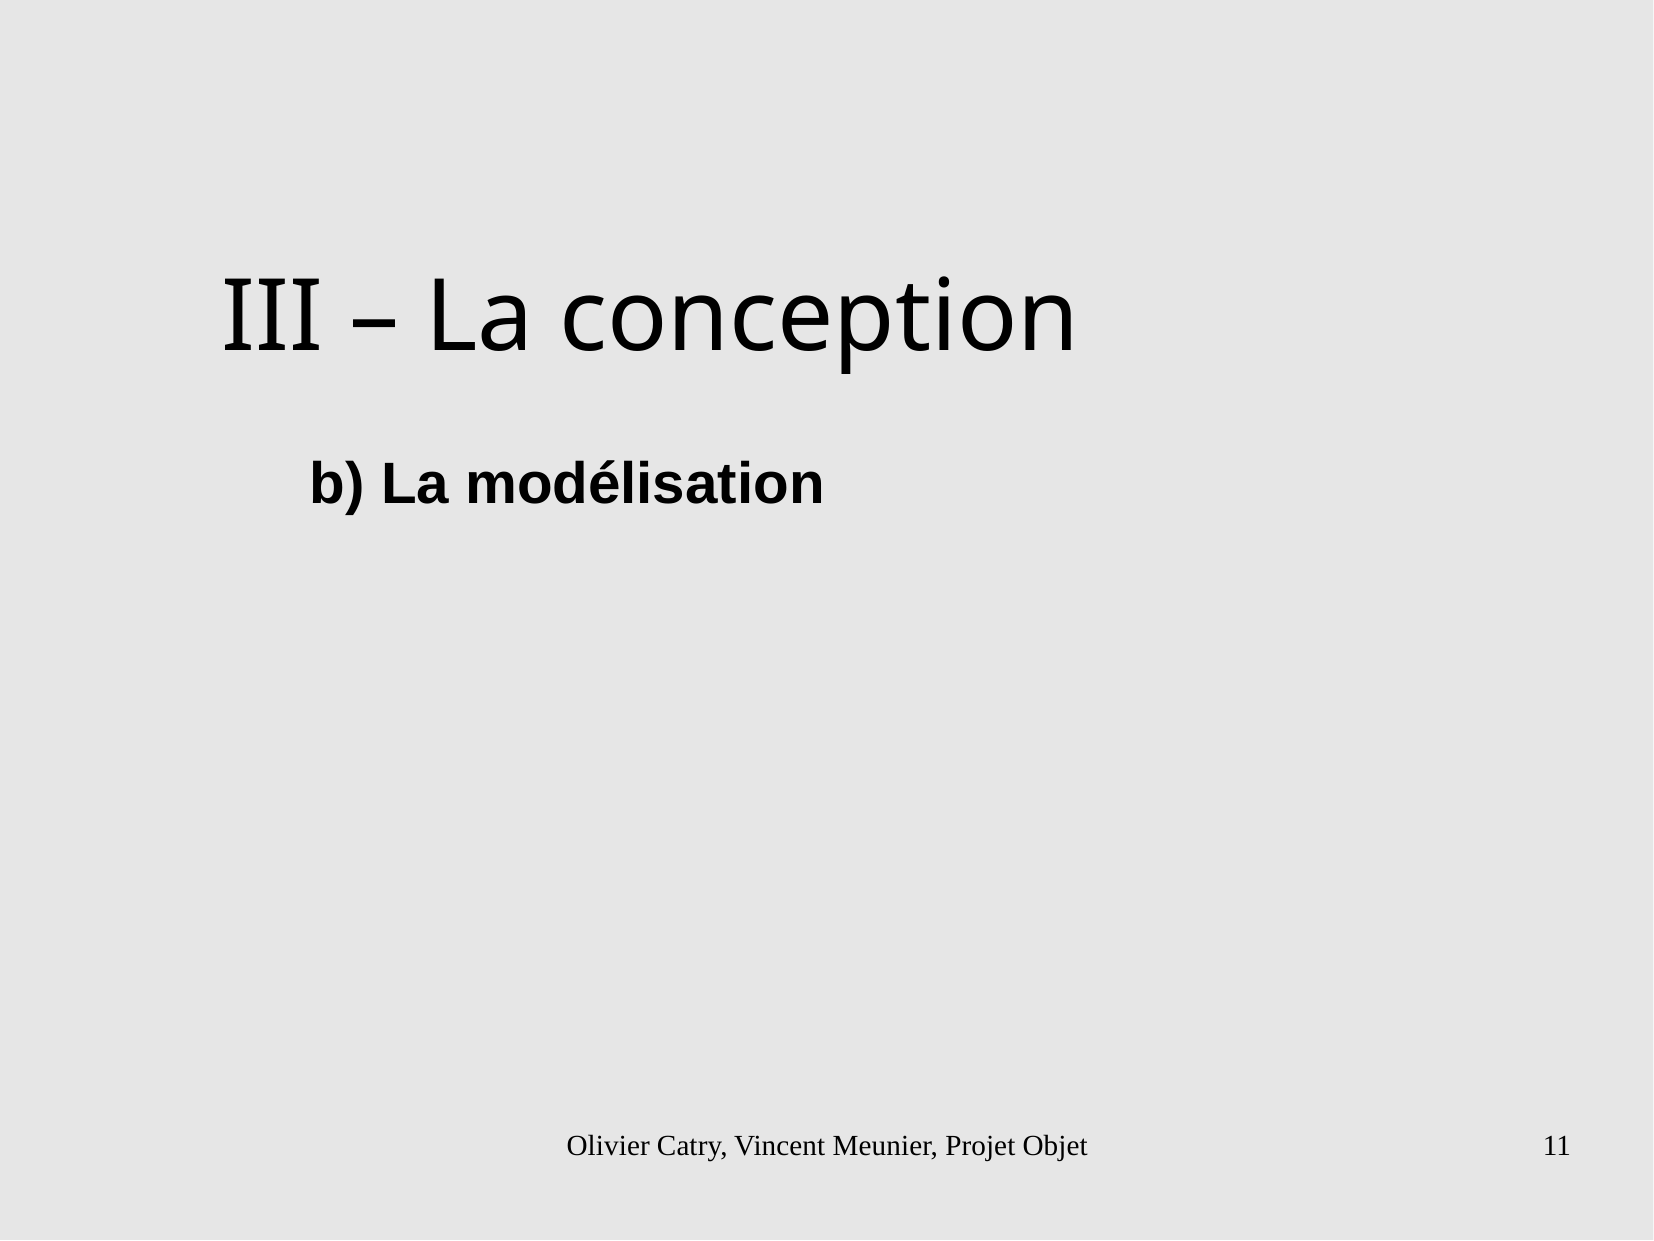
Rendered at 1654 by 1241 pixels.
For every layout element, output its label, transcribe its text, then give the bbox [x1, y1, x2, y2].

text_box III – La conception [206, 236, 1506, 373]
text_box b) La modélisation [295, 442, 1300, 525]
